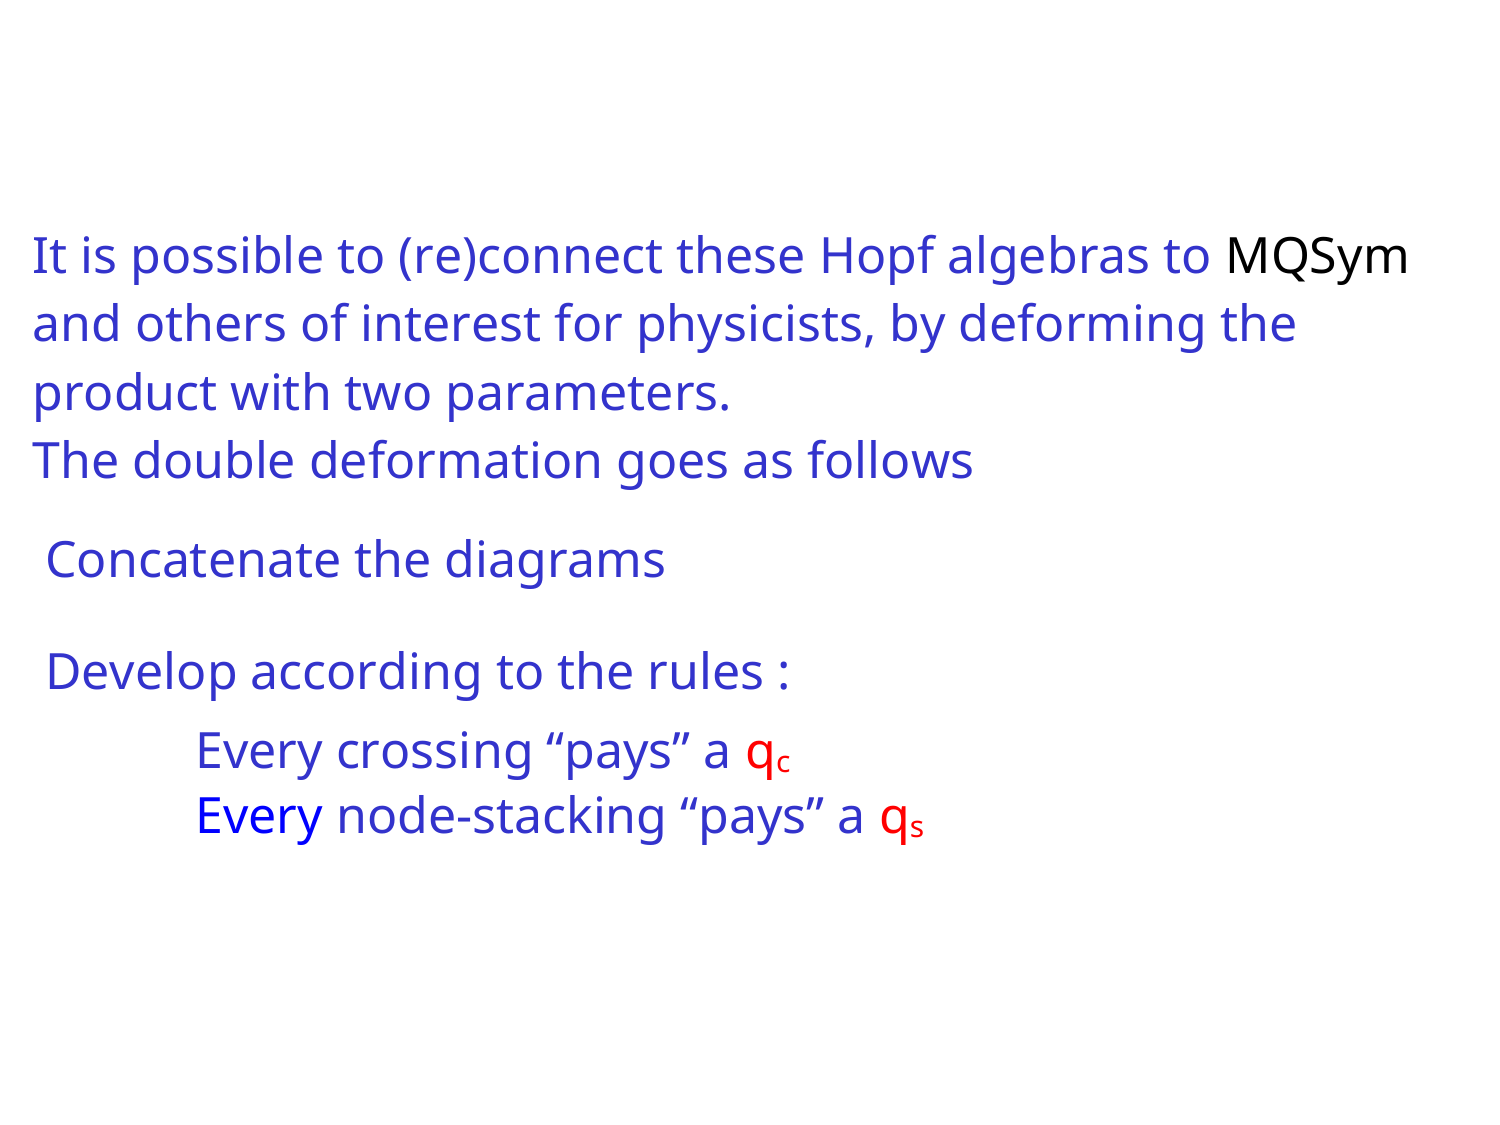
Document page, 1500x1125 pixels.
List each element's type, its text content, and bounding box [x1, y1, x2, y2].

text_box It is possible to (re)connect these Hopf algebras to MQSym and others of interest for physicists, by deforming the product with two parameters. The double deformation goes as follows Concatenate the diagrams Develop according to the rules : Every crossing “pays” a qc Every node-stacking “pays” a qs [17, 212, 1489, 898]
